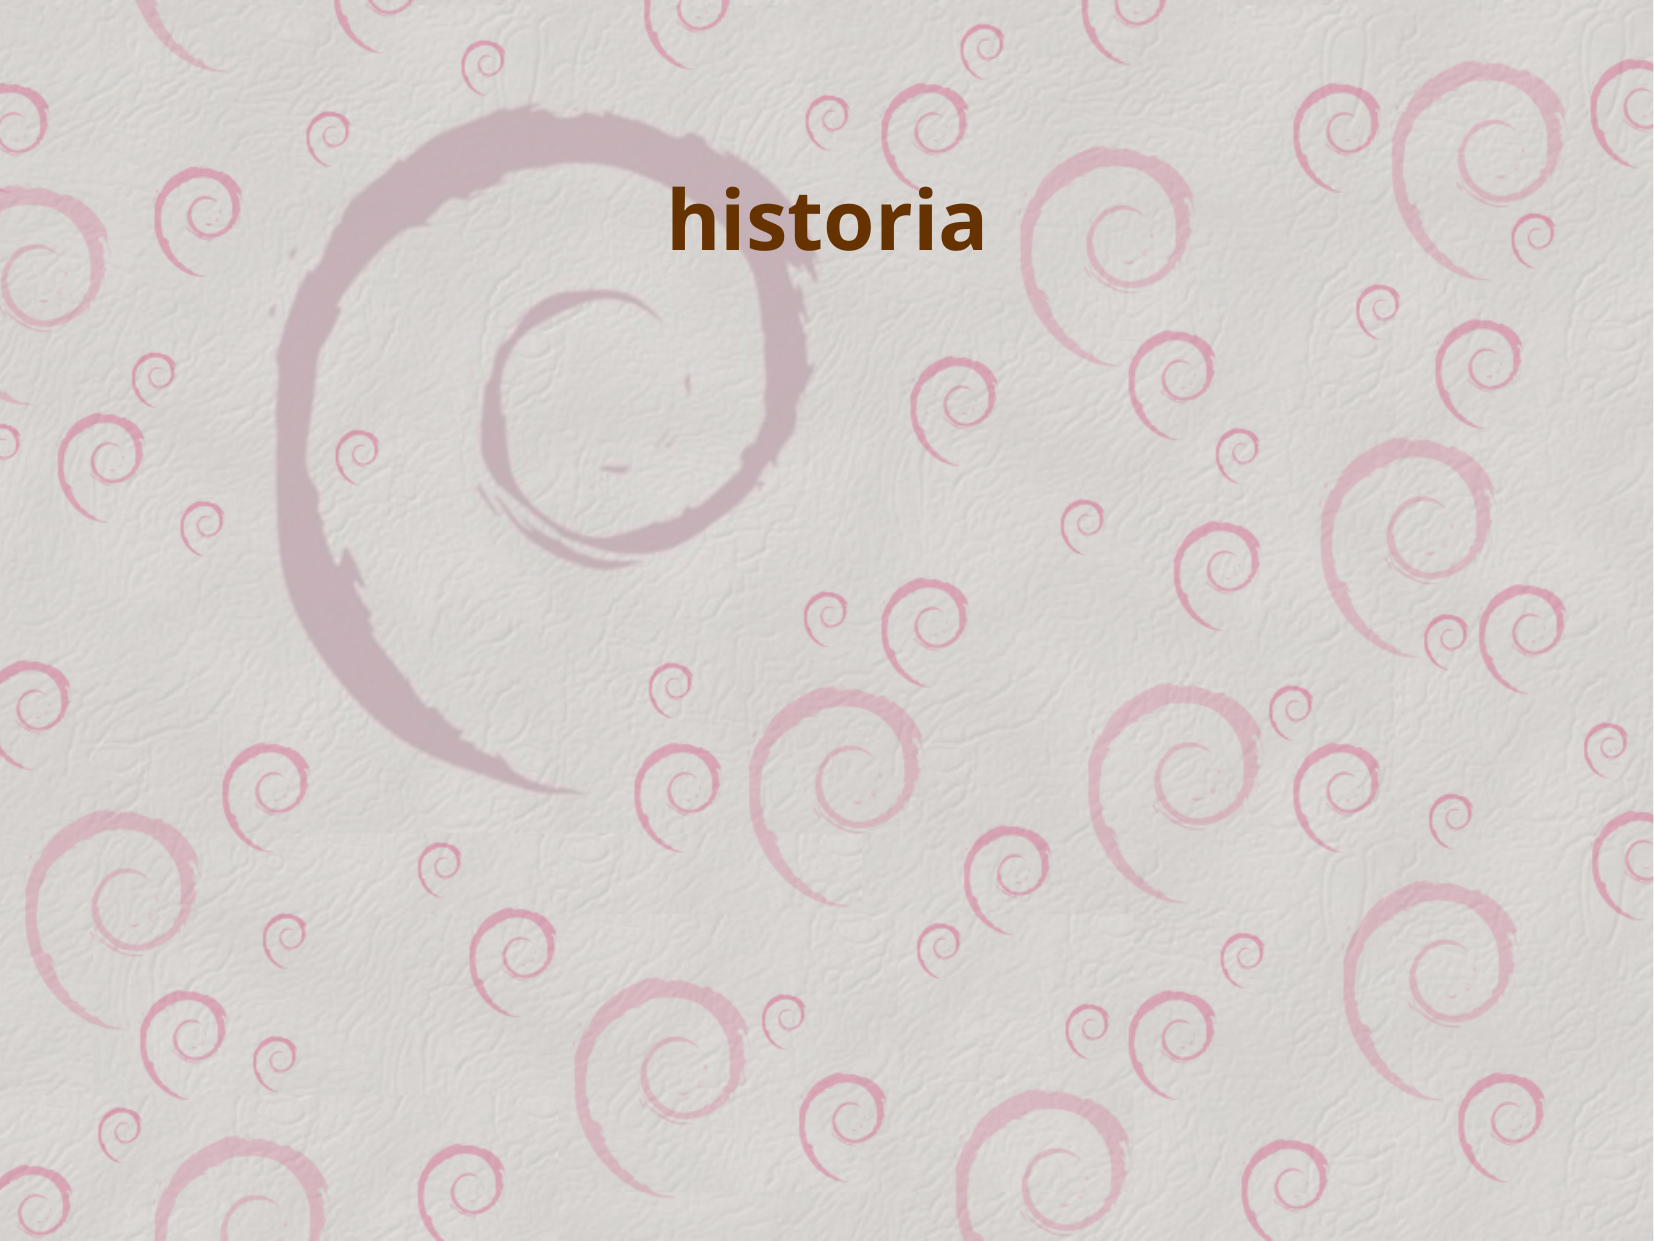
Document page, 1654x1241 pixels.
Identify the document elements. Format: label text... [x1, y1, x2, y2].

picture [0, 0, 1654, 1241]
title historia [121, 114, 1534, 322]
